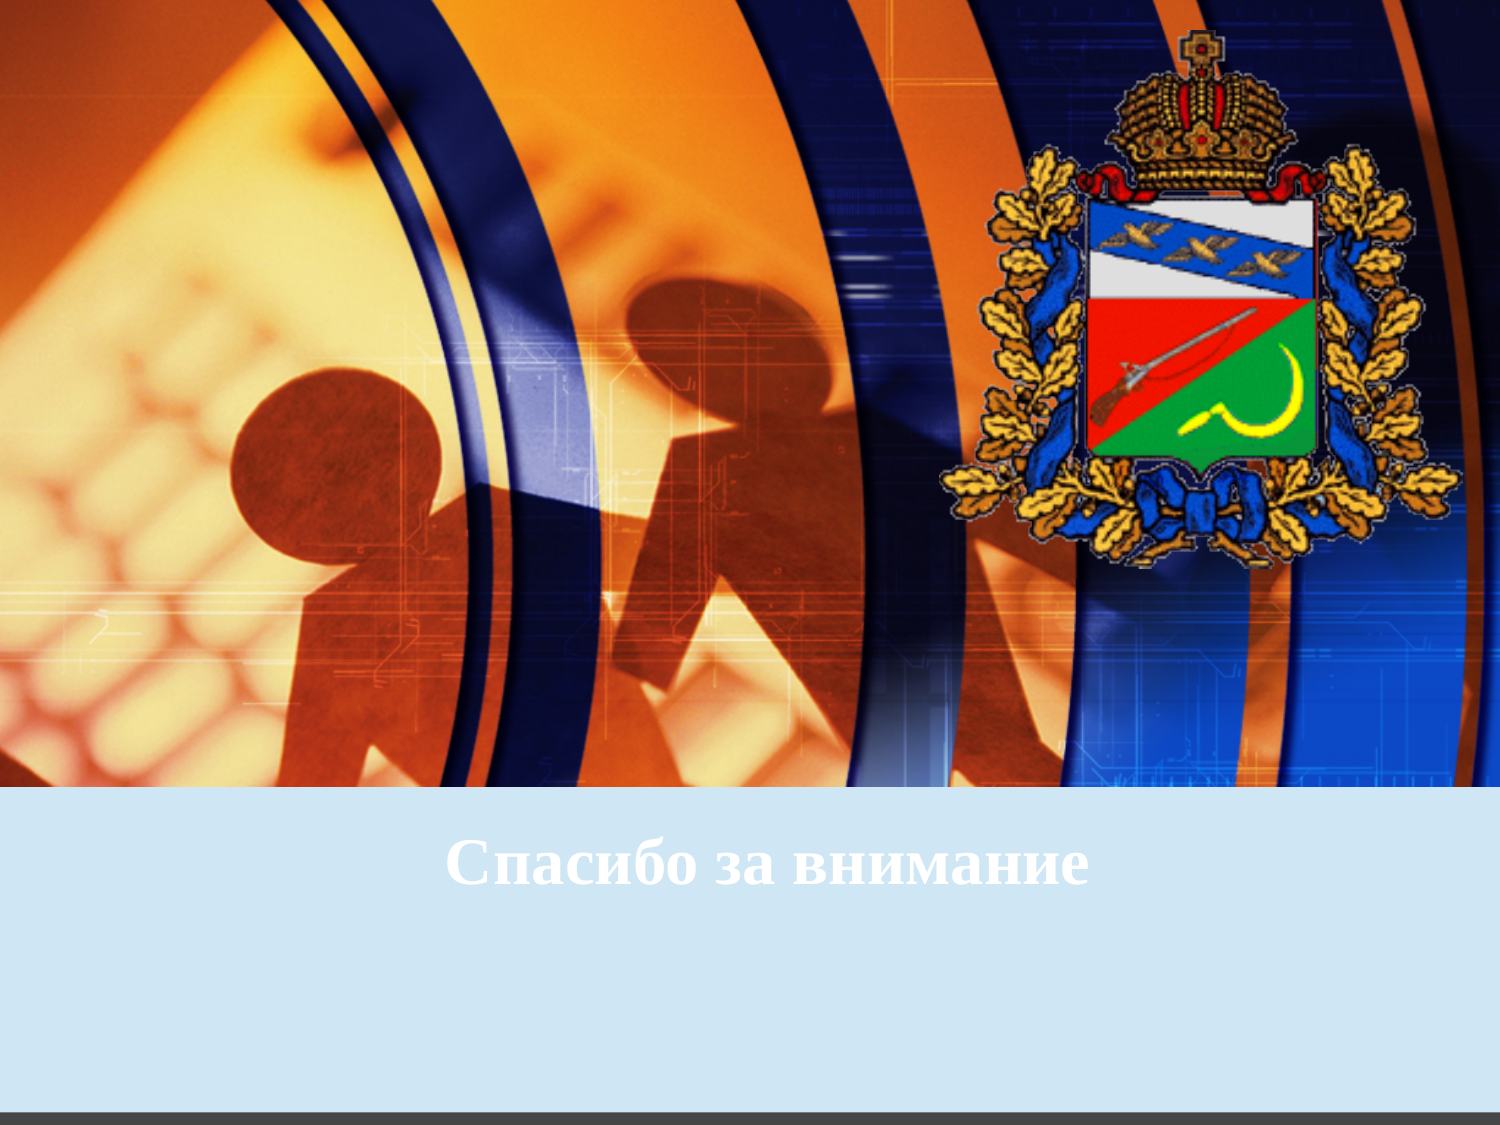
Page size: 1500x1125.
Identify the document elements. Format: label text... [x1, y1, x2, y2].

title Спасибо за внимание [159, 810, 1378, 986]
picture [0, 0, 1500, 787]
